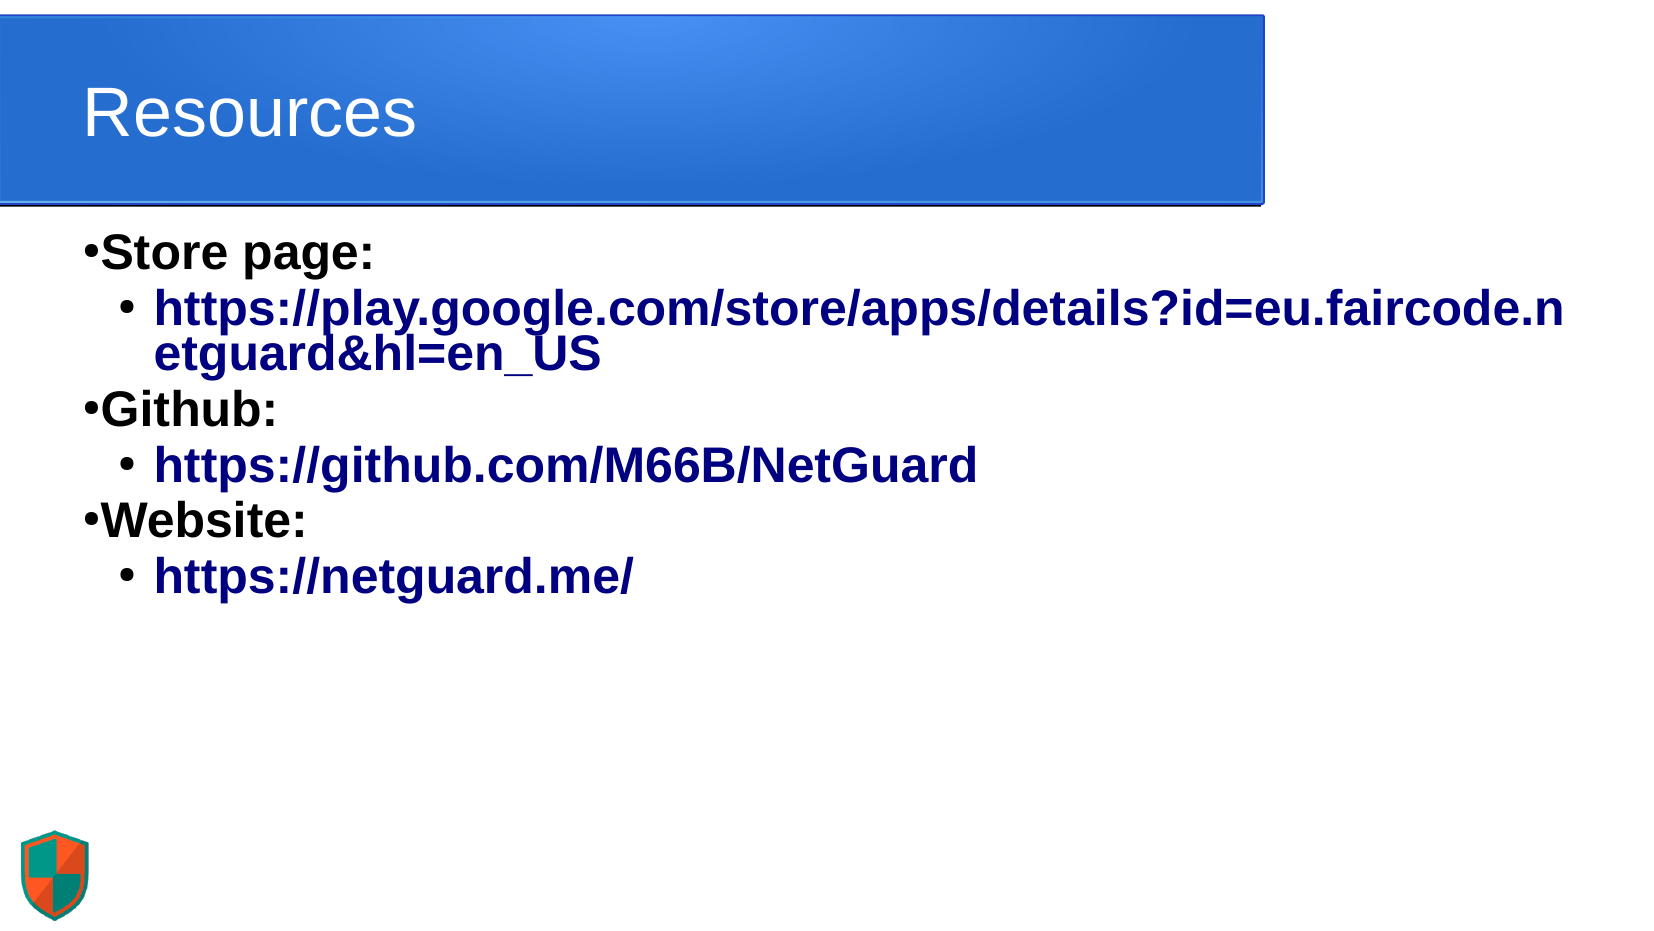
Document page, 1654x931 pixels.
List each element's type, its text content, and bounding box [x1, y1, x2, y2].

title Resources [82, 35, 1235, 189]
picture [3, 824, 106, 927]
subtitle Store page: https://play.google.com/store/apps/details?id=eu.faircode.netguard&hl=en_US Github: https://github.com/M66B/NetGuard Website: https://netguard.me/ [82, 224, 1571, 764]
